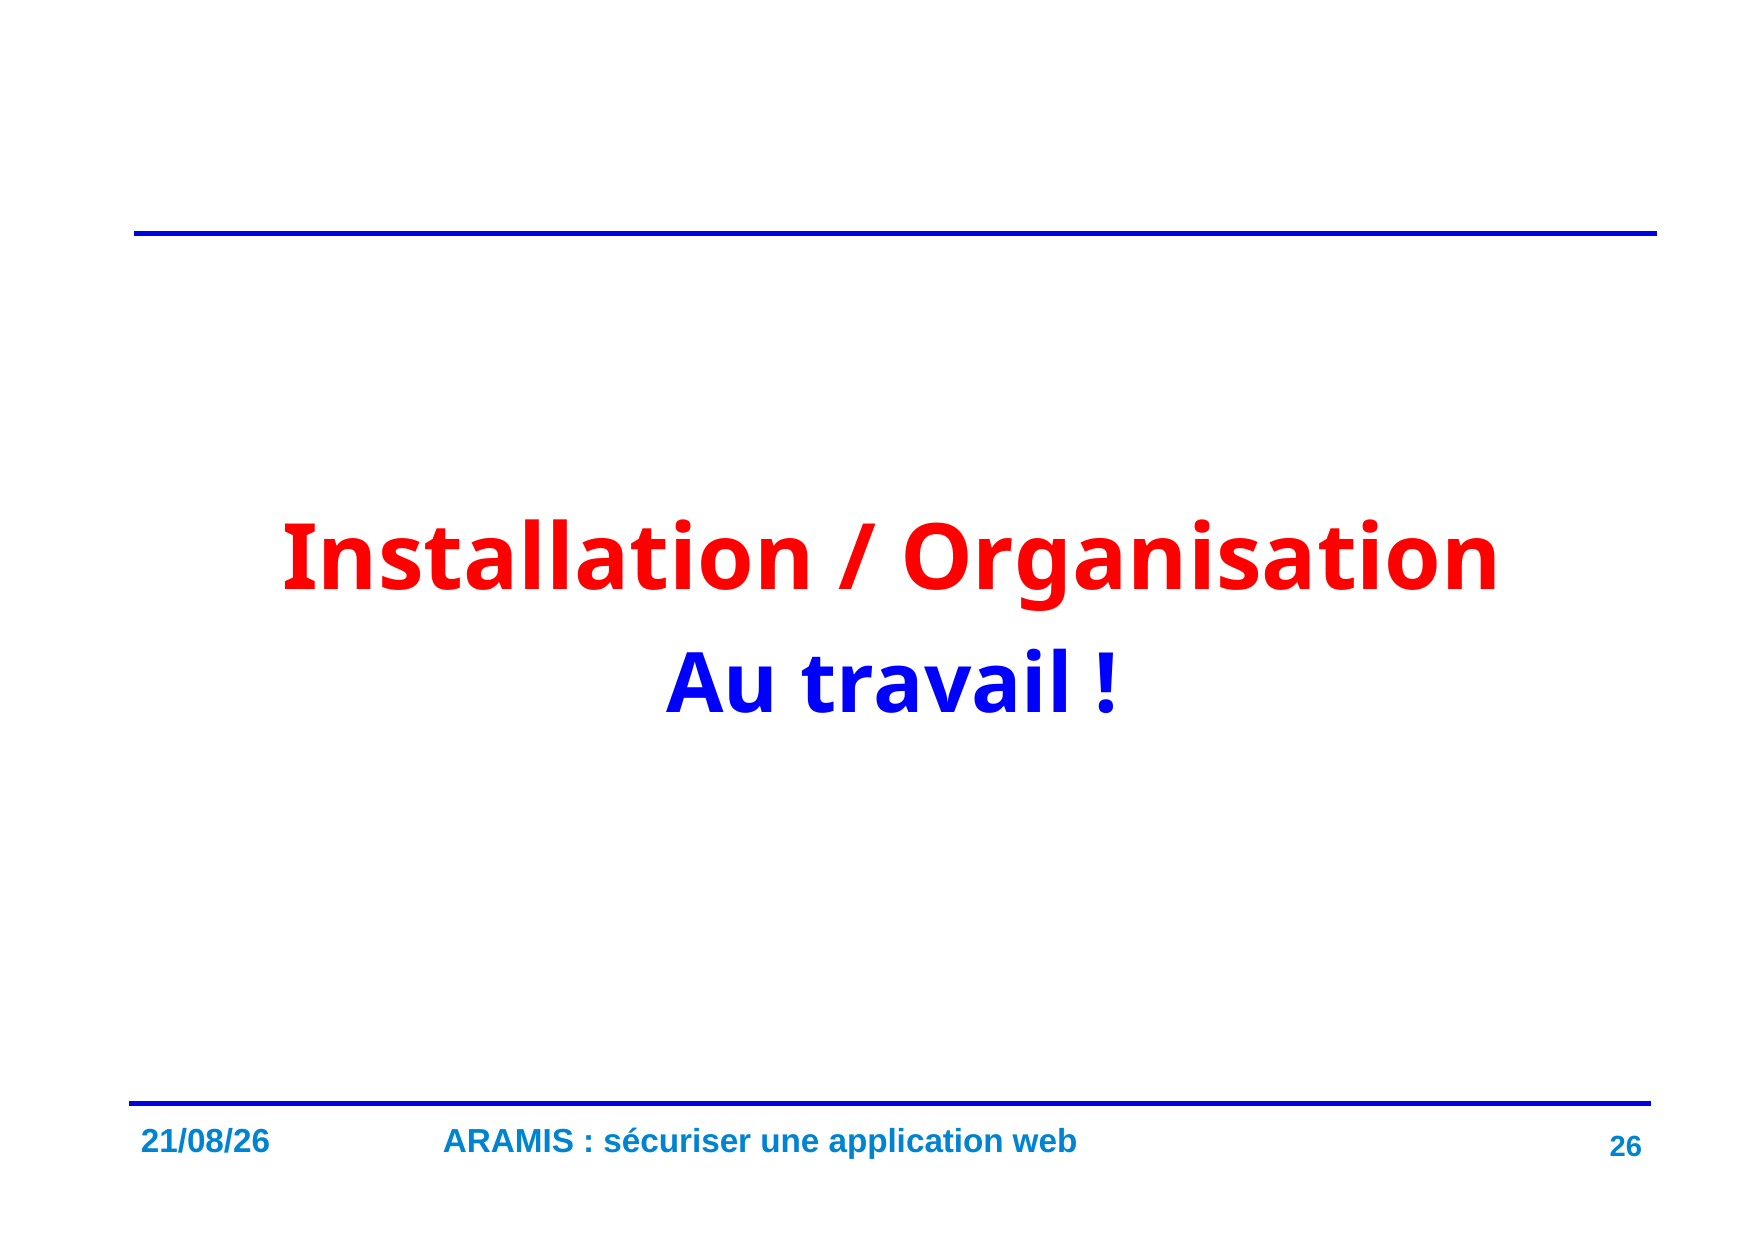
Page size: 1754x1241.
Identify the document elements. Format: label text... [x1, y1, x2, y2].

list Installation / Organisation Au travail ! [131, 499, 1654, 742]
